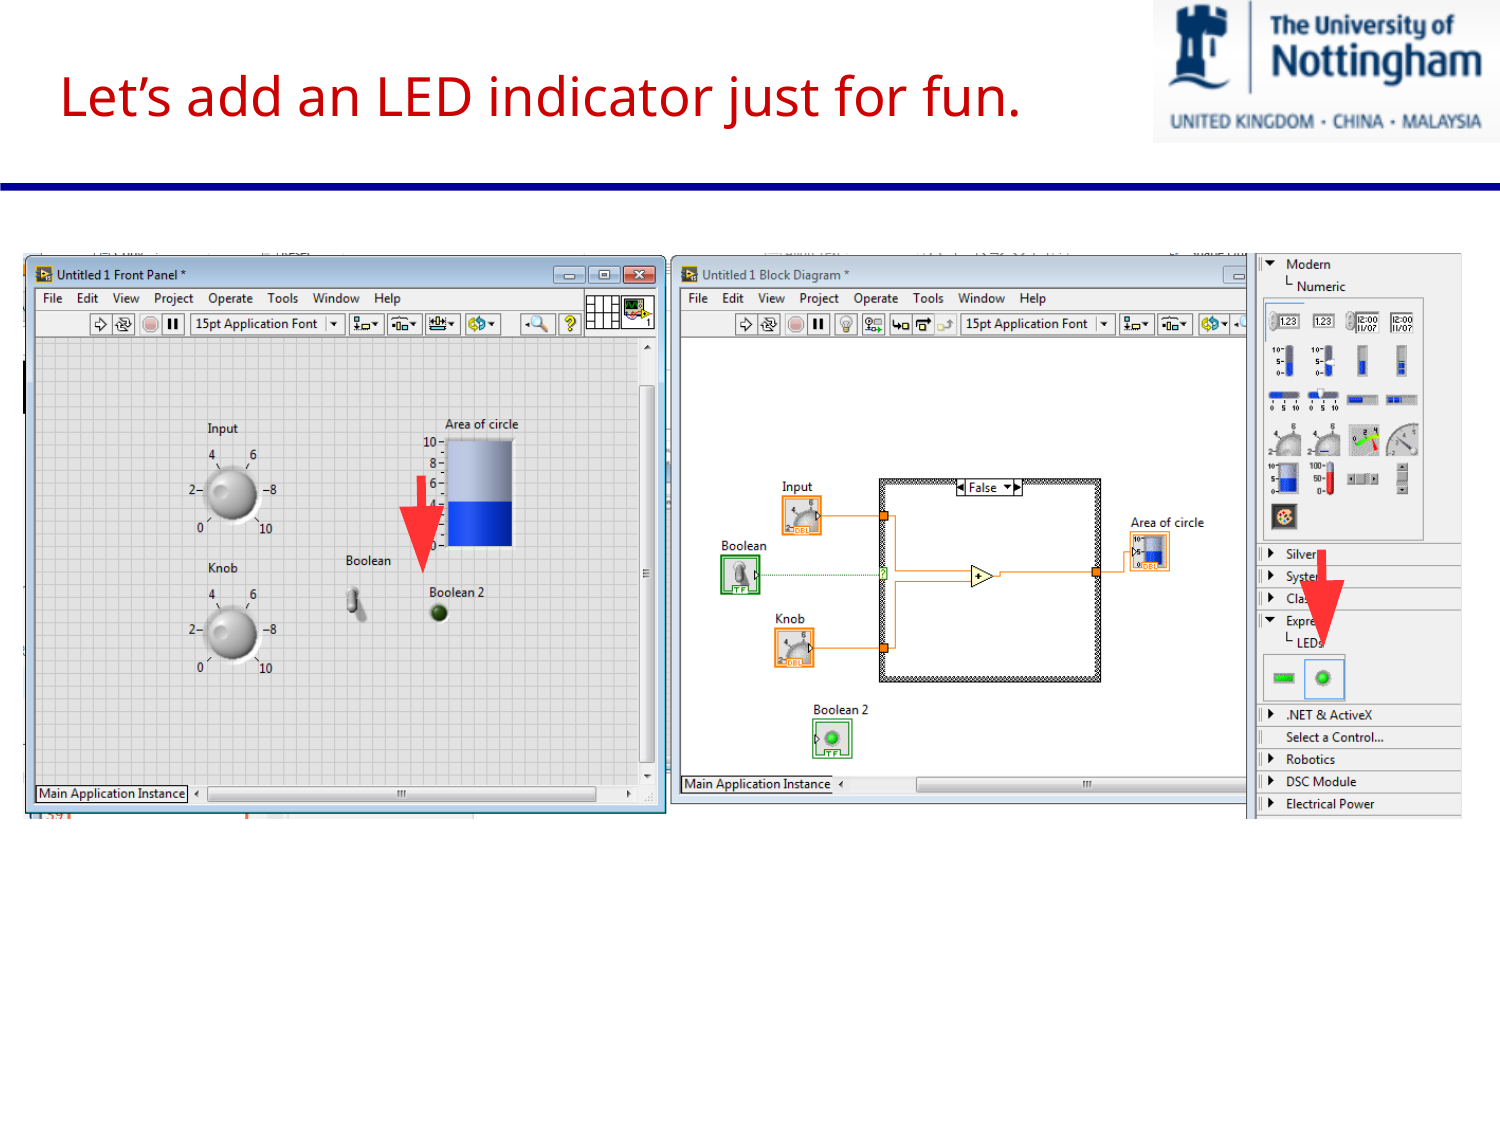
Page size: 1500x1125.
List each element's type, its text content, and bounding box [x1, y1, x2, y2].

title Let’s add an LED indicator just for fun. [59, 50, 1297, 141]
picture [23, 253, 1463, 819]
picture [1153, 0, 1500, 143]
